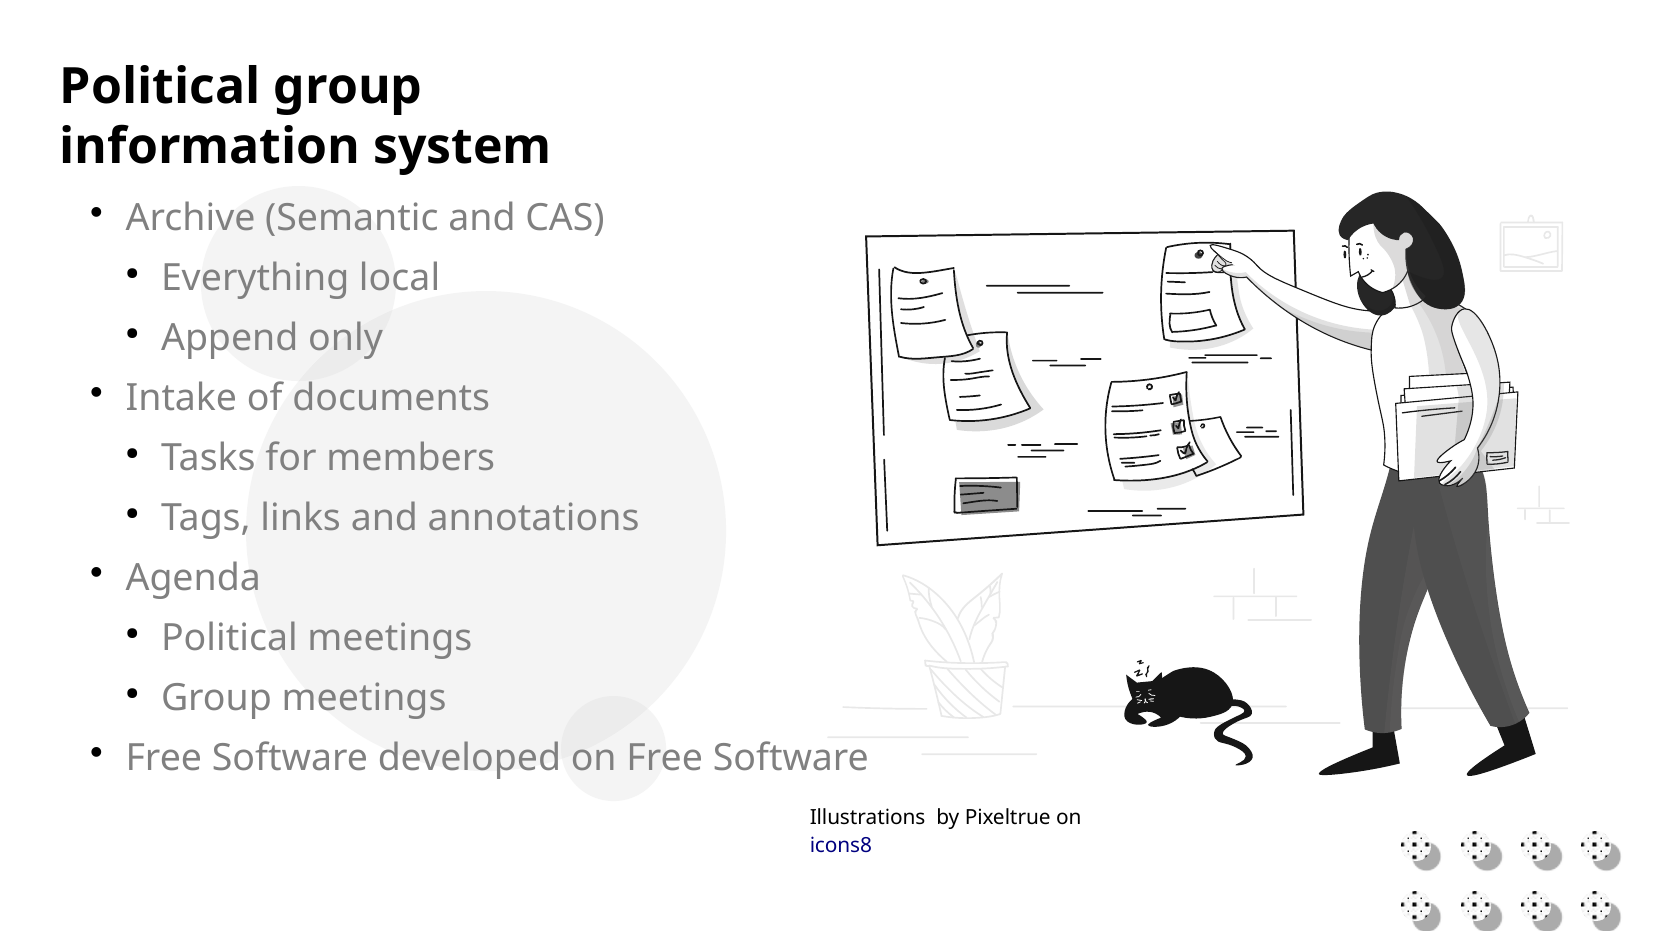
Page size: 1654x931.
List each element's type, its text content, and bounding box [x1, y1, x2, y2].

text_box Archive (Semantic and CAS) Everything local Append only Intake of documents Tasks for members Tags, links and annotations Agenda Political meetings Group meetings Free Software developed on Free Software [75, 185, 1005, 514]
picture [1520, 831, 1552, 862]
text_box Political group information system [44, 46, 600, 111]
picture [1581, 830, 1612, 862]
picture [1460, 830, 1492, 862]
picture [1400, 830, 1432, 862]
picture [1400, 891, 1432, 922]
picture [1580, 890, 1612, 922]
picture [1520, 890, 1552, 922]
picture [1461, 890, 1492, 922]
